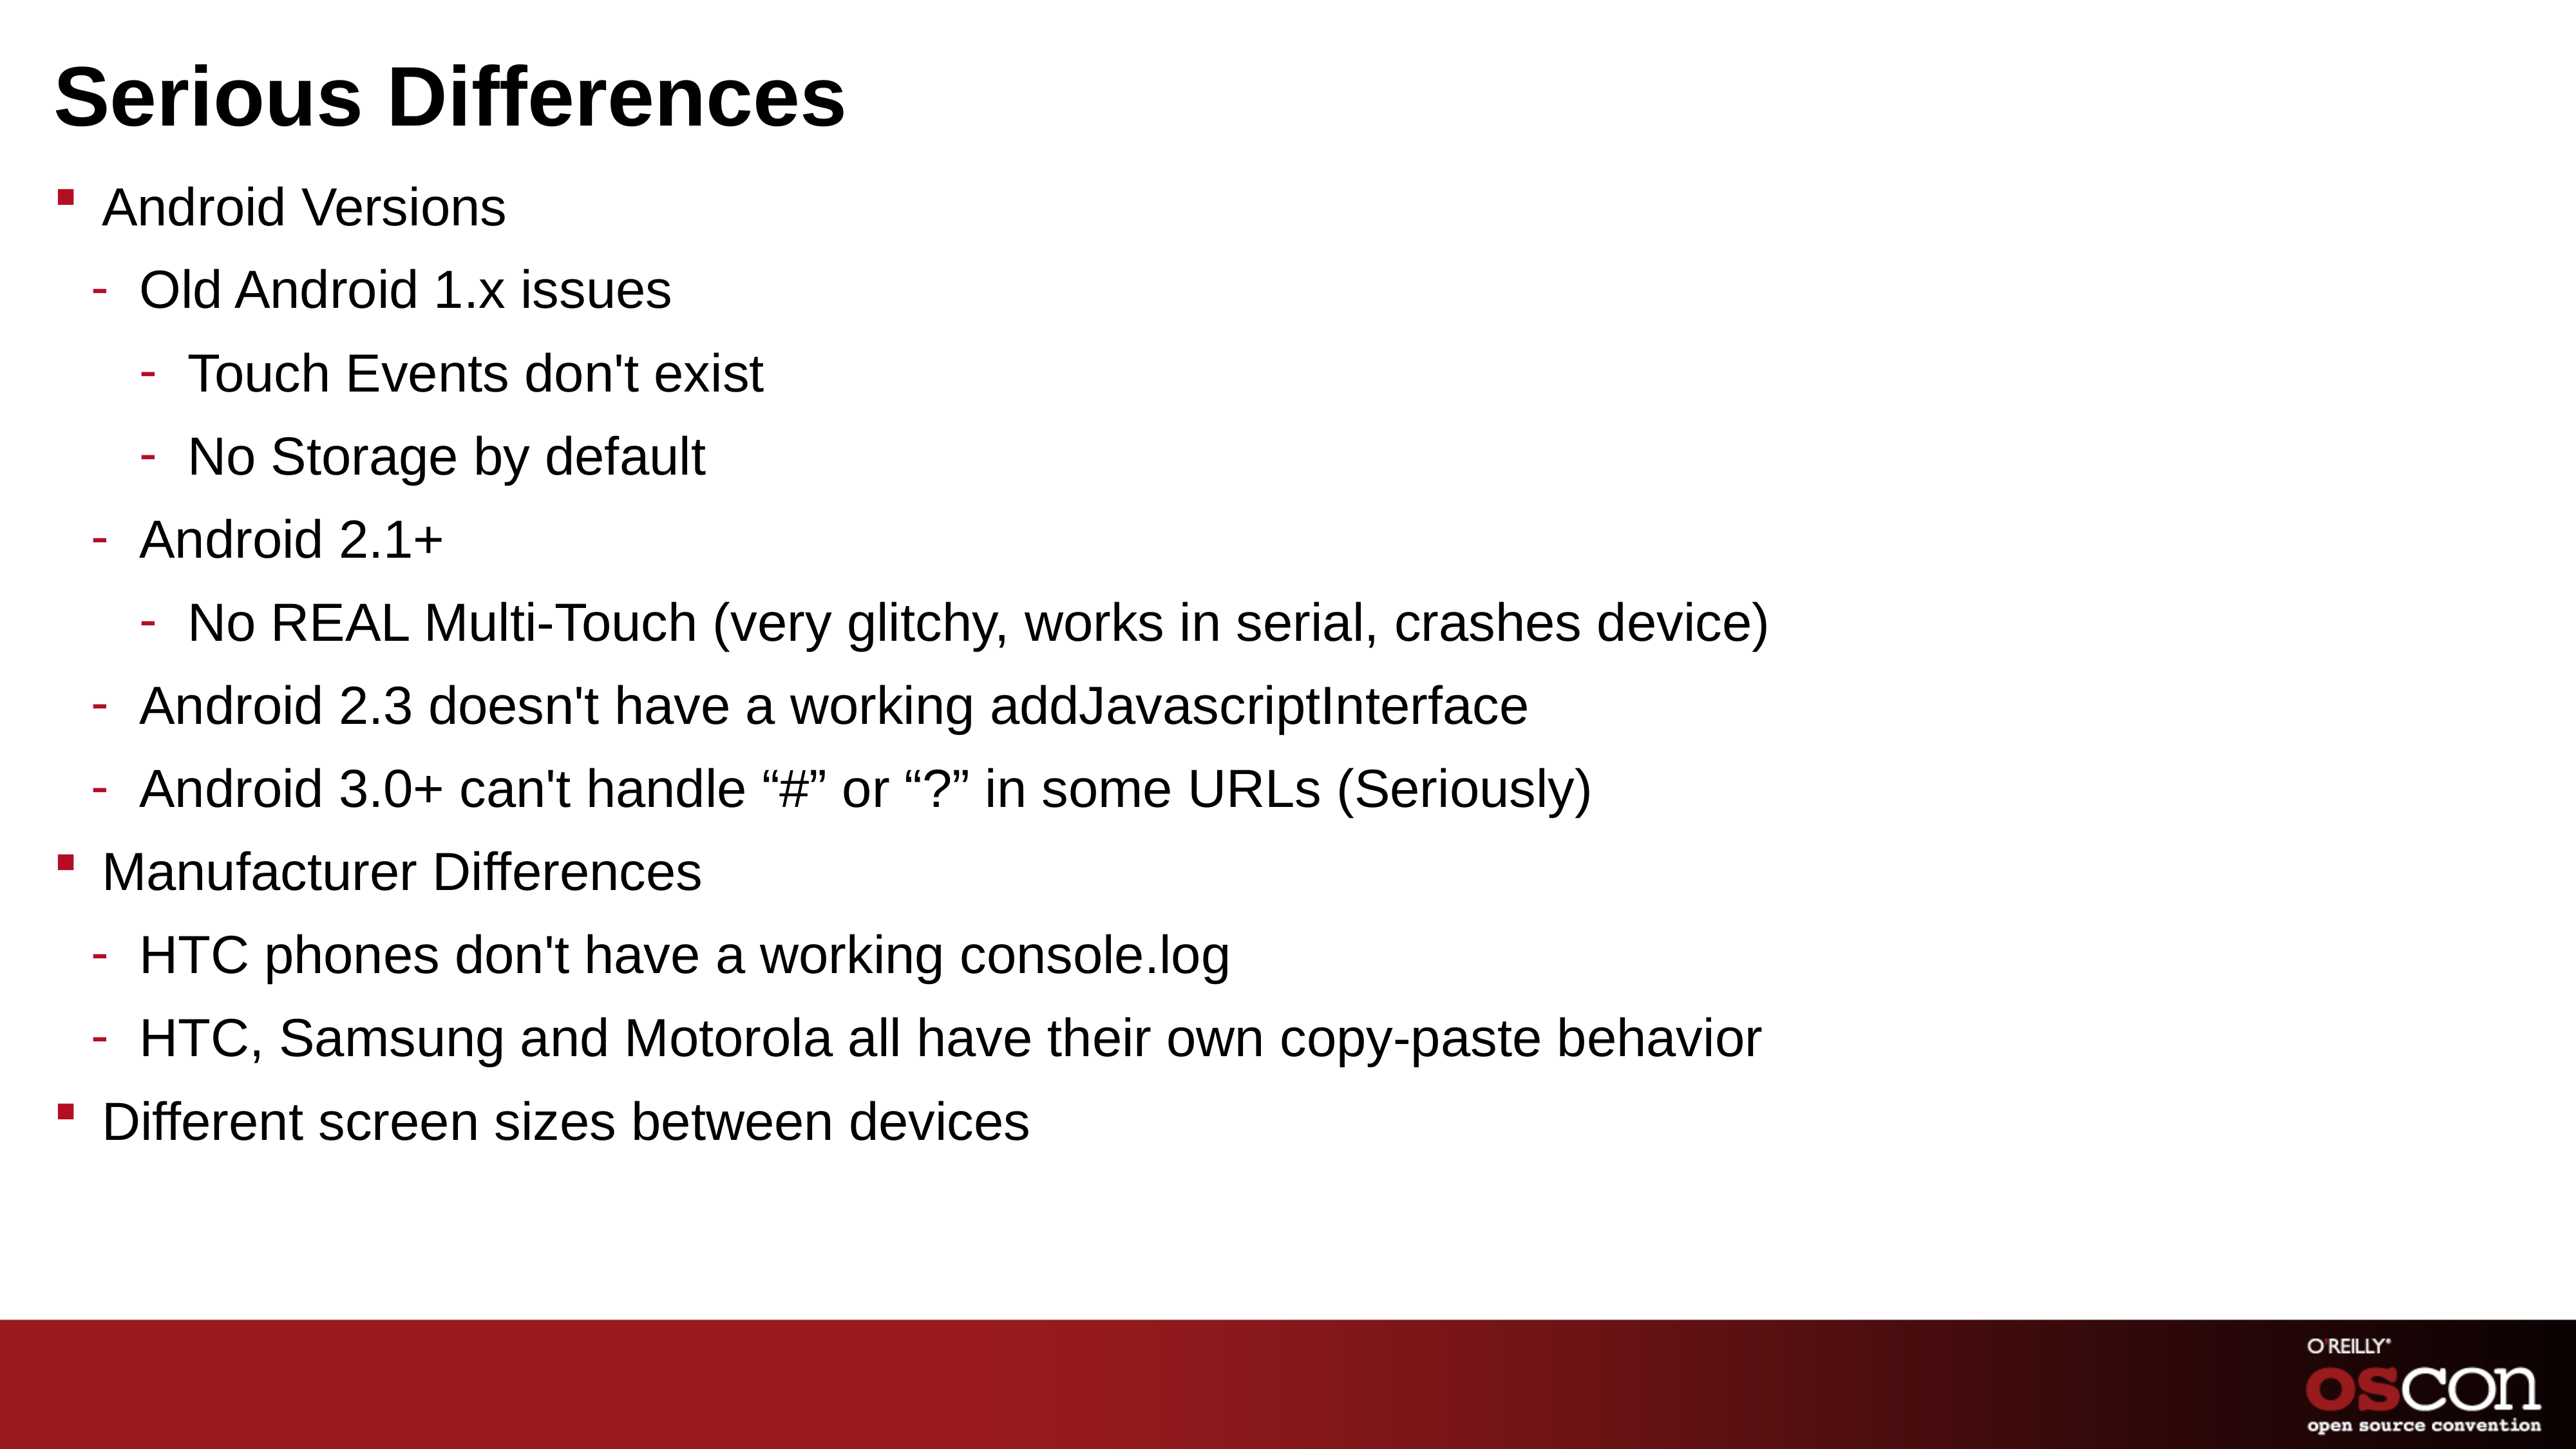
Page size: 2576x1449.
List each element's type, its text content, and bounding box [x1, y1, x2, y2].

title Serious Differences [48, 17, 2514, 166]
list Android Versions Old Android 1.x issues Touch Events don't exist No Storage by default Android 2.1+ No REAL Multi-Touch (very glitchy, works in serial, crashes device) Android 2.3 doesn't have a working addJavascriptInterface Android 3.0+ can't handle “#” or “?” in some URLs (Seriously) Manufacturer Differences HTC phones don't have a working console.log HTC, Samsung and Motorola all have their own copy-paste behavior Different screen sizes between devices [48, 166, 2514, 1240]
picture [0, 0, 2576, 1449]
